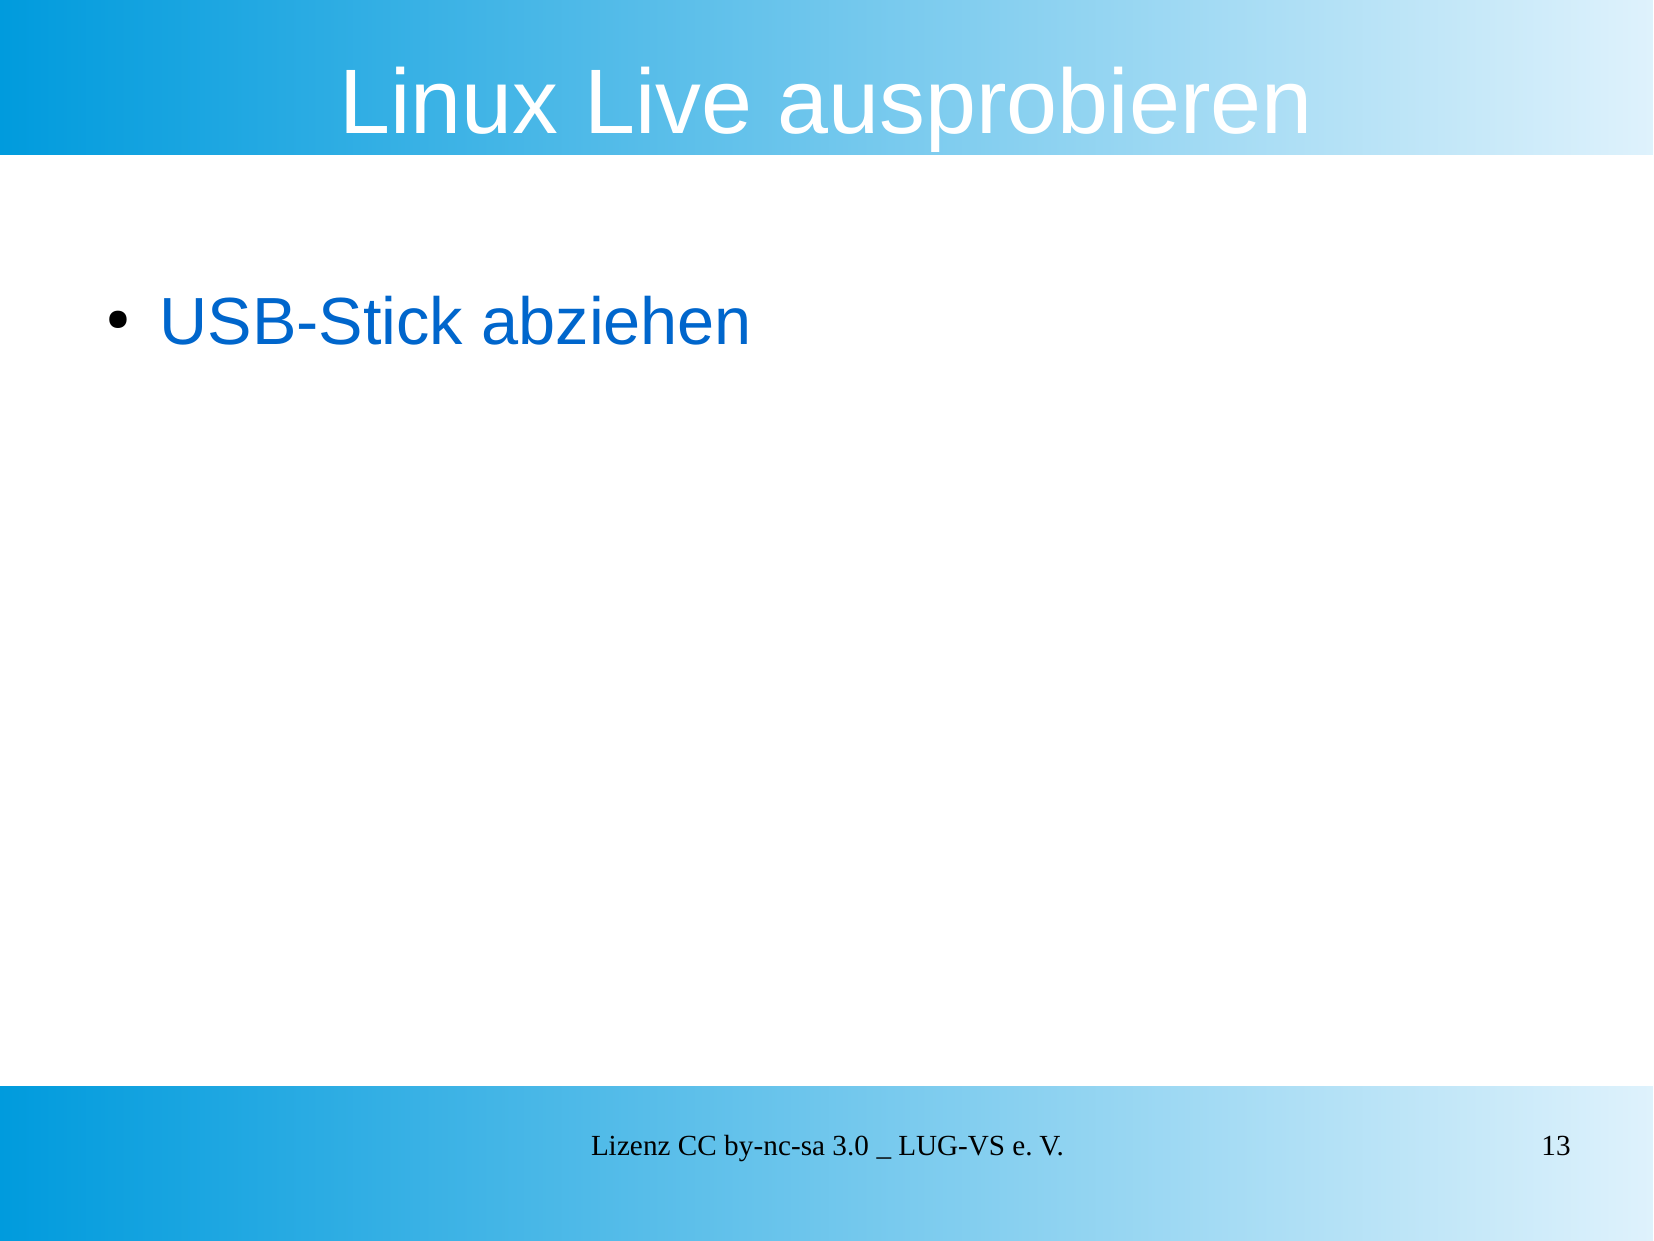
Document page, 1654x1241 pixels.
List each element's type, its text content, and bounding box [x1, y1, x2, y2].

title Linux Live ausprobieren [82, 49, 1571, 155]
list USB-Stick abziehen [88, 284, 1577, 1004]
